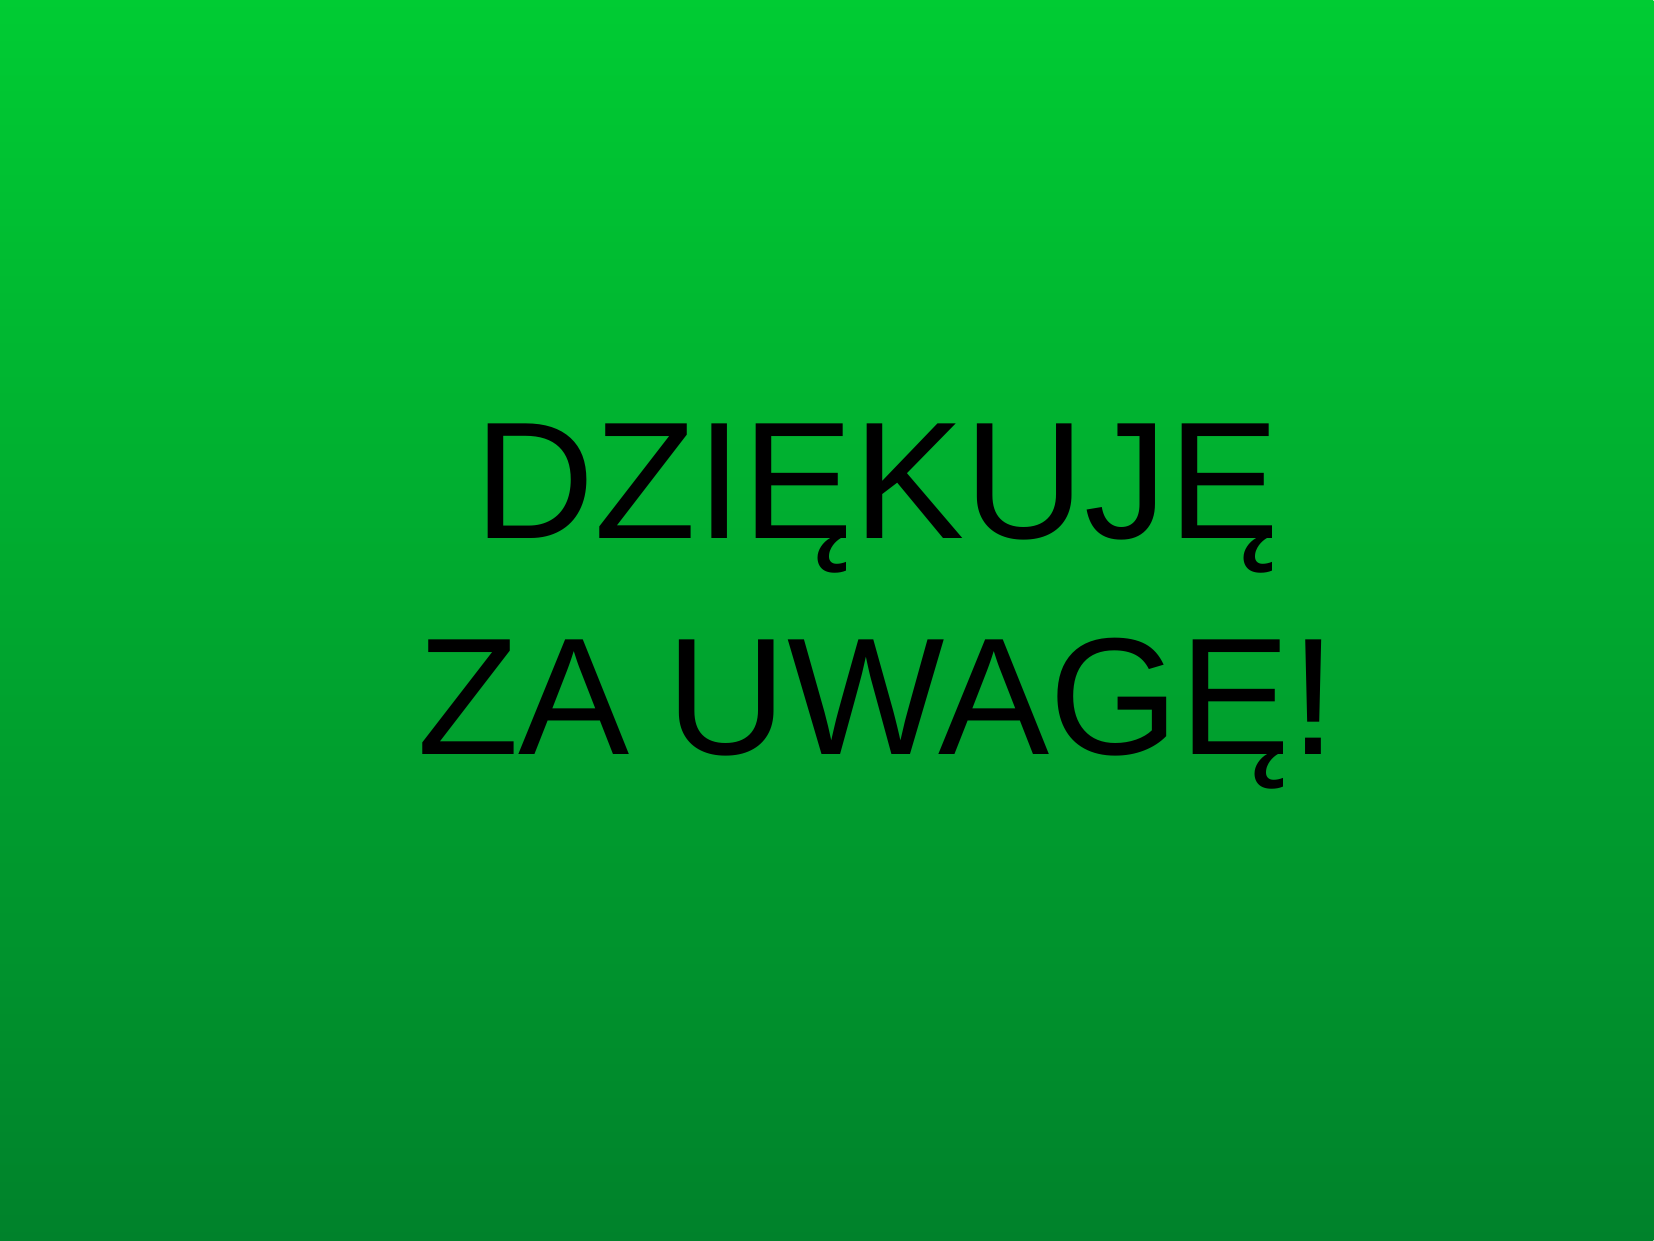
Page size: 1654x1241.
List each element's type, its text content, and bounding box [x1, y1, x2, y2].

list DZIĘKUJĘ ZA UWAGĘ! [94, 74, 1583, 1134]
